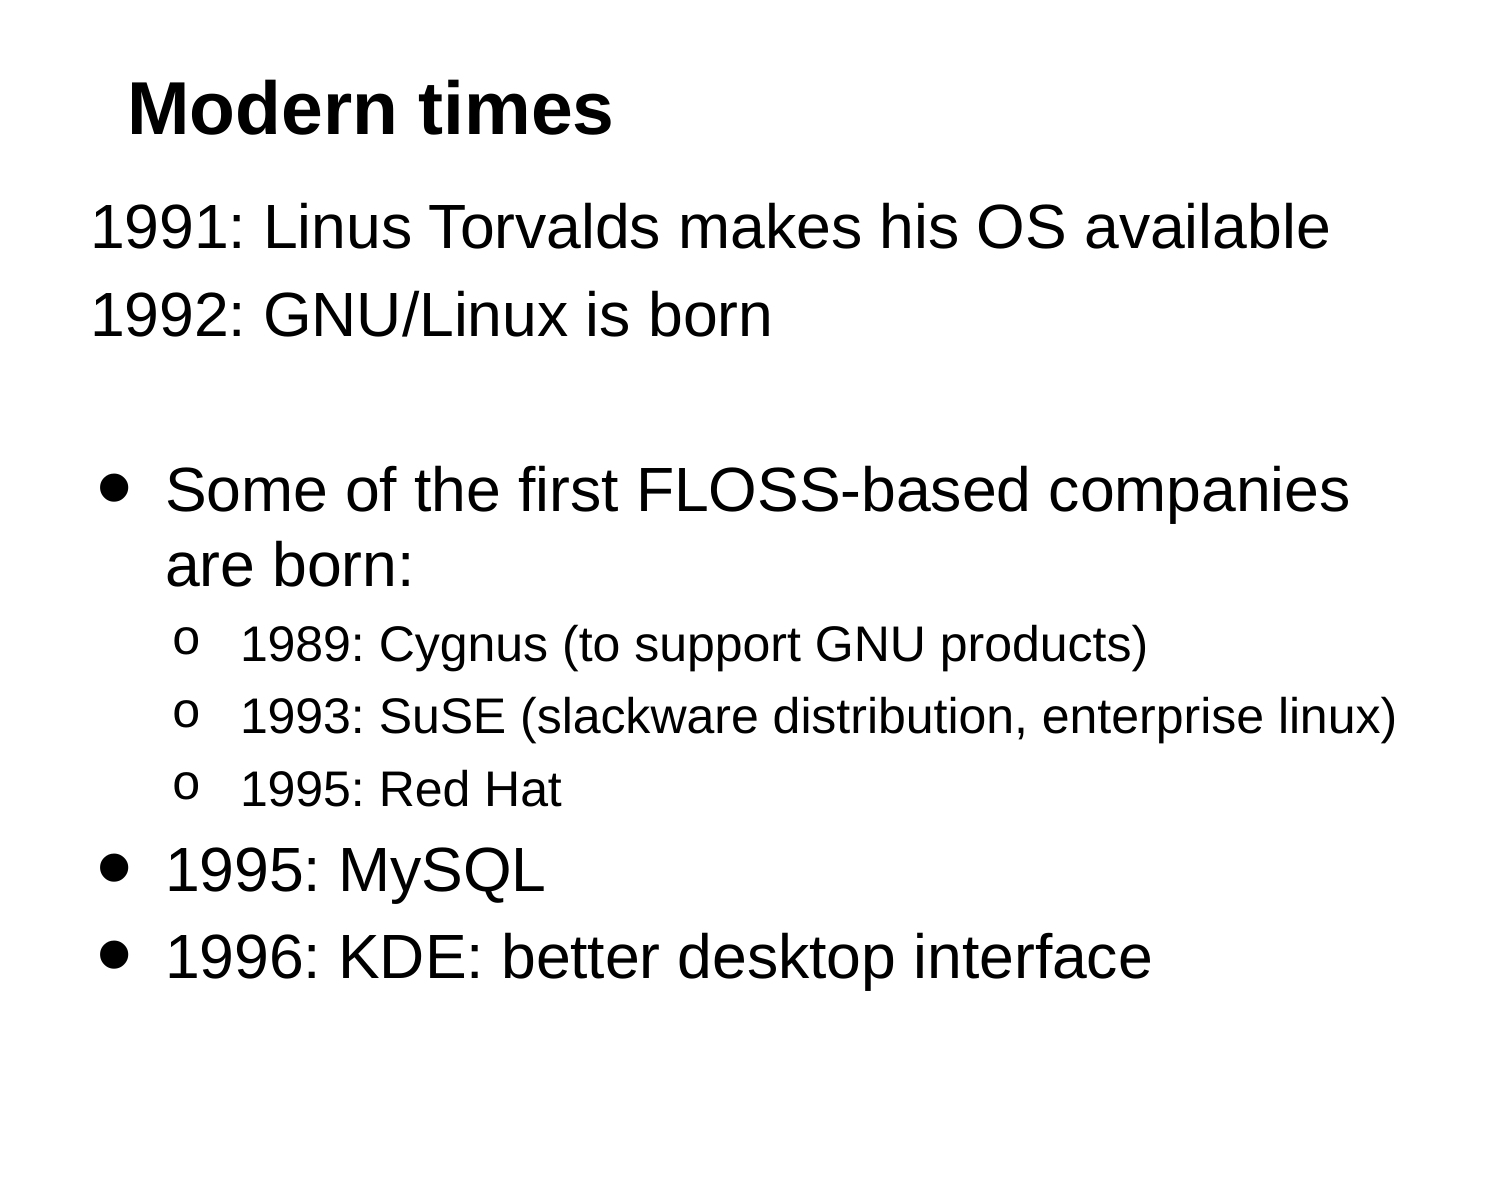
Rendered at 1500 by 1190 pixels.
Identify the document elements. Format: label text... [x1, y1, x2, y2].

list 1991: Linus Torvalds makes his OS available 1992: GNU/Linux is born Some of the first FLOSS-based companies are born: 1989: Cygnus (to support GNU products) 1993: SuSE (slackware distribution, enterprise linux) 1995: Red Hat 1995: MySQL 1996: KDE: better desktop interface [75, 171, 1425, 1055]
title Modern times [75, 0, 1425, 165]
